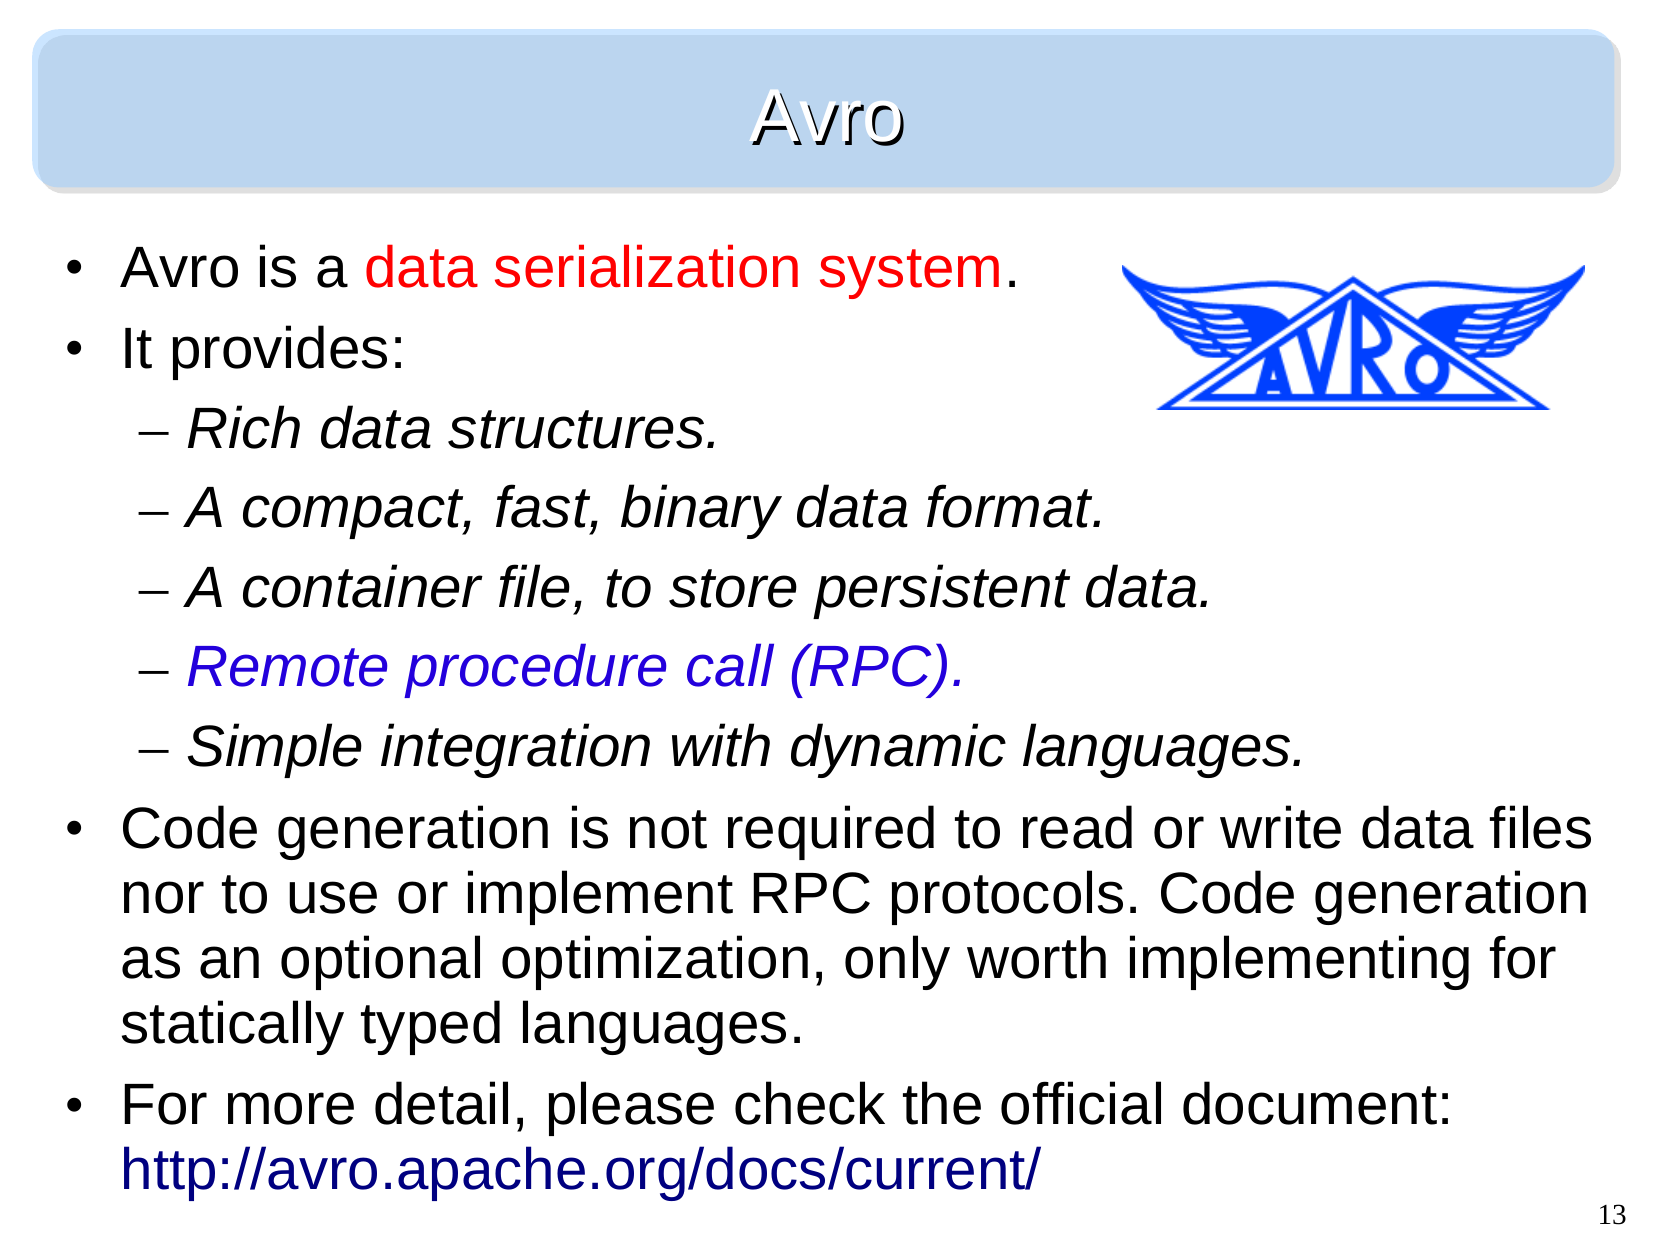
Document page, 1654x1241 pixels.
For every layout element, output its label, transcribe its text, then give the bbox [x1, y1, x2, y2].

text_box [32, 29, 123, 188]
title Avro [123, 20, 1530, 211]
list Avro is a data serialization system. It provides: Rich data structures. A compact, fast, binary data format. A container file, to store persistent data. Remote procedure call (RPC). Simple integration with dynamic languages. Code generation is not required to read or write data files nor to use or implement RPC protocols. Code generation as an optional optimization, only worth implementing for statically typed languages. For more detail, please check the official document:http://avro.apache.org/docs/current/ [64, 234, 1600, 1198]
text_box [1530, 29, 1615, 188]
picture [1122, 265, 1585, 410]
